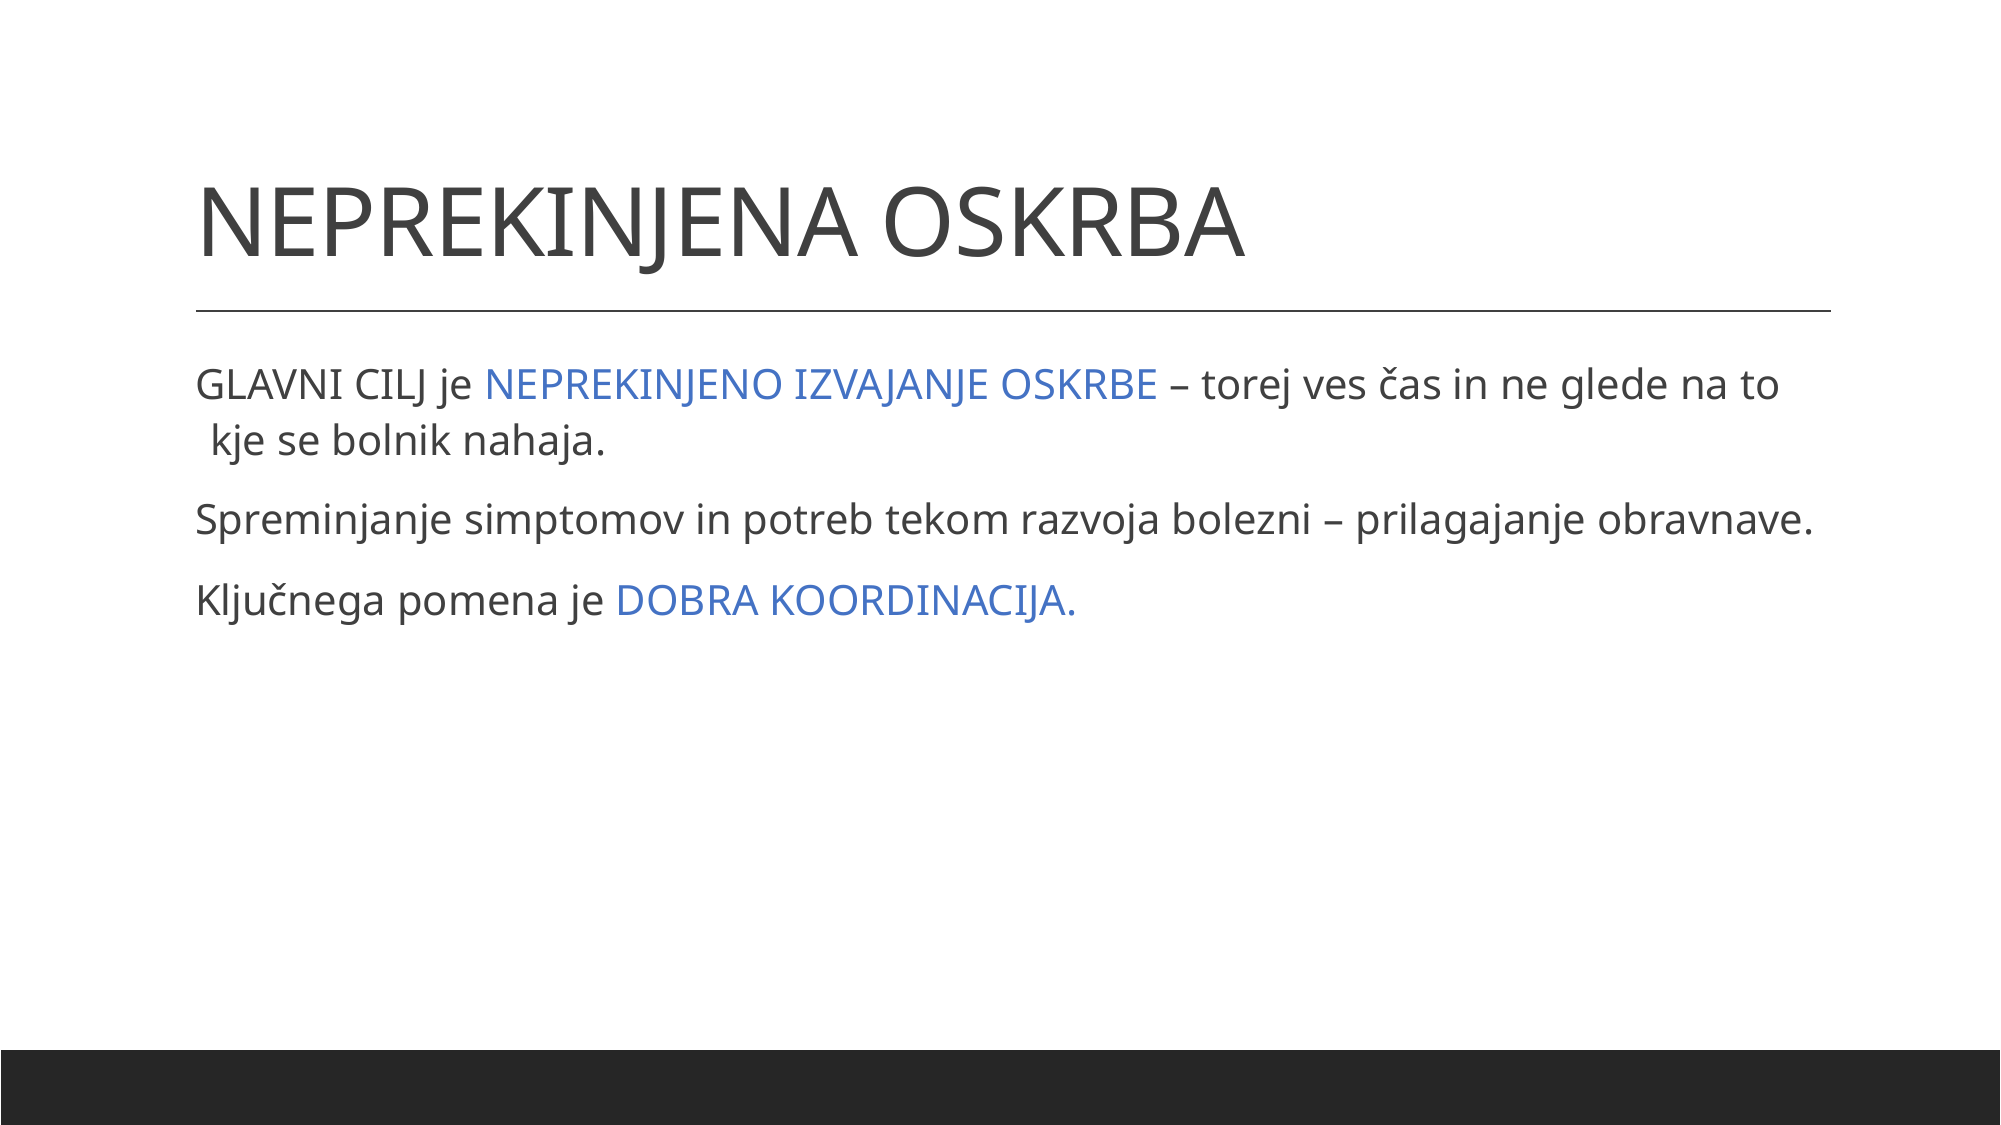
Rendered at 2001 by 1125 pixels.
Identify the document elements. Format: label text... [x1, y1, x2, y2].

title NEPREKINJENA OSKRBA [180, 47, 1831, 286]
list GLAVNI CILJ je NEPREKINJENO IZVAJANJE OSKRBE – torej ves čas in ne glede na to kje se bolnik nahaja. Spreminjanje simptomov in potreb tekom razvoja bolezni – prilagajanje obravnave. Ključnega pomena je DOBRA KOORDINACIJA. [180, 345, 1831, 963]
